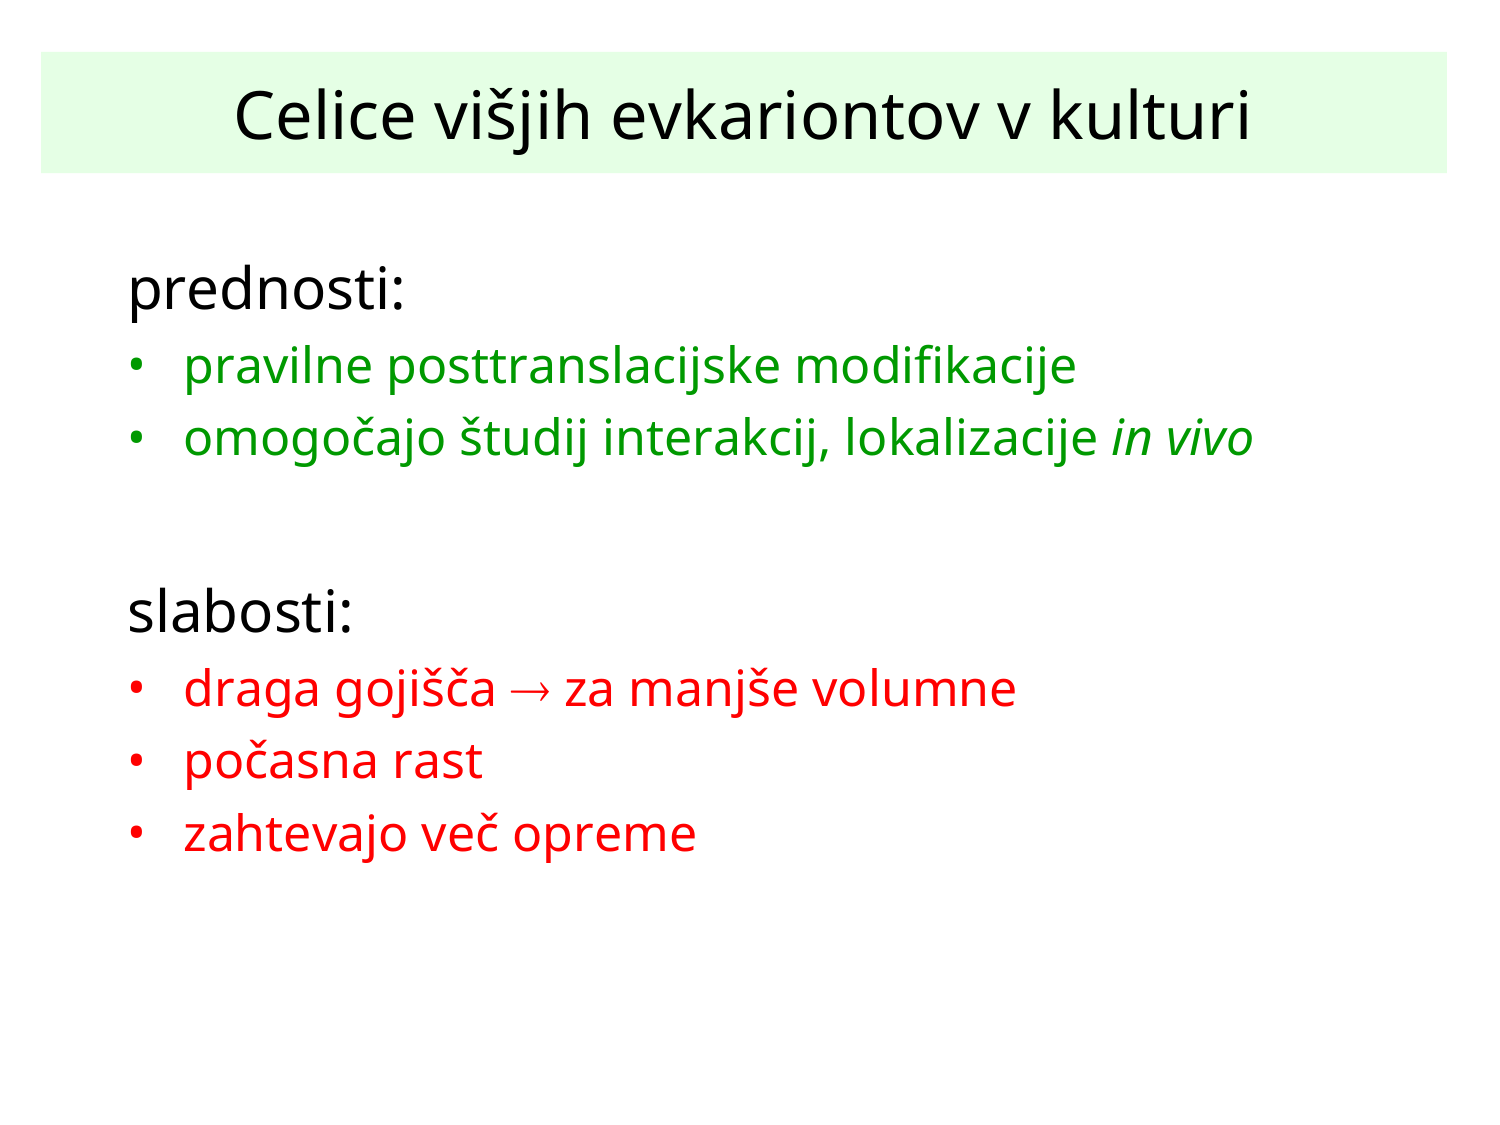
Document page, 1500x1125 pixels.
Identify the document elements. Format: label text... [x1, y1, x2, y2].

list prednosti: pravilne posttranslacijske modifikacije omogočajo študij interakcij, lokalizacije in vivo slabosti: draga gojišča  za manjše volumne počasna rast zahtevajo več opreme [112, 243, 1388, 1036]
title Celice višjih evkariontov v kulturi [41, 51, 1447, 174]
